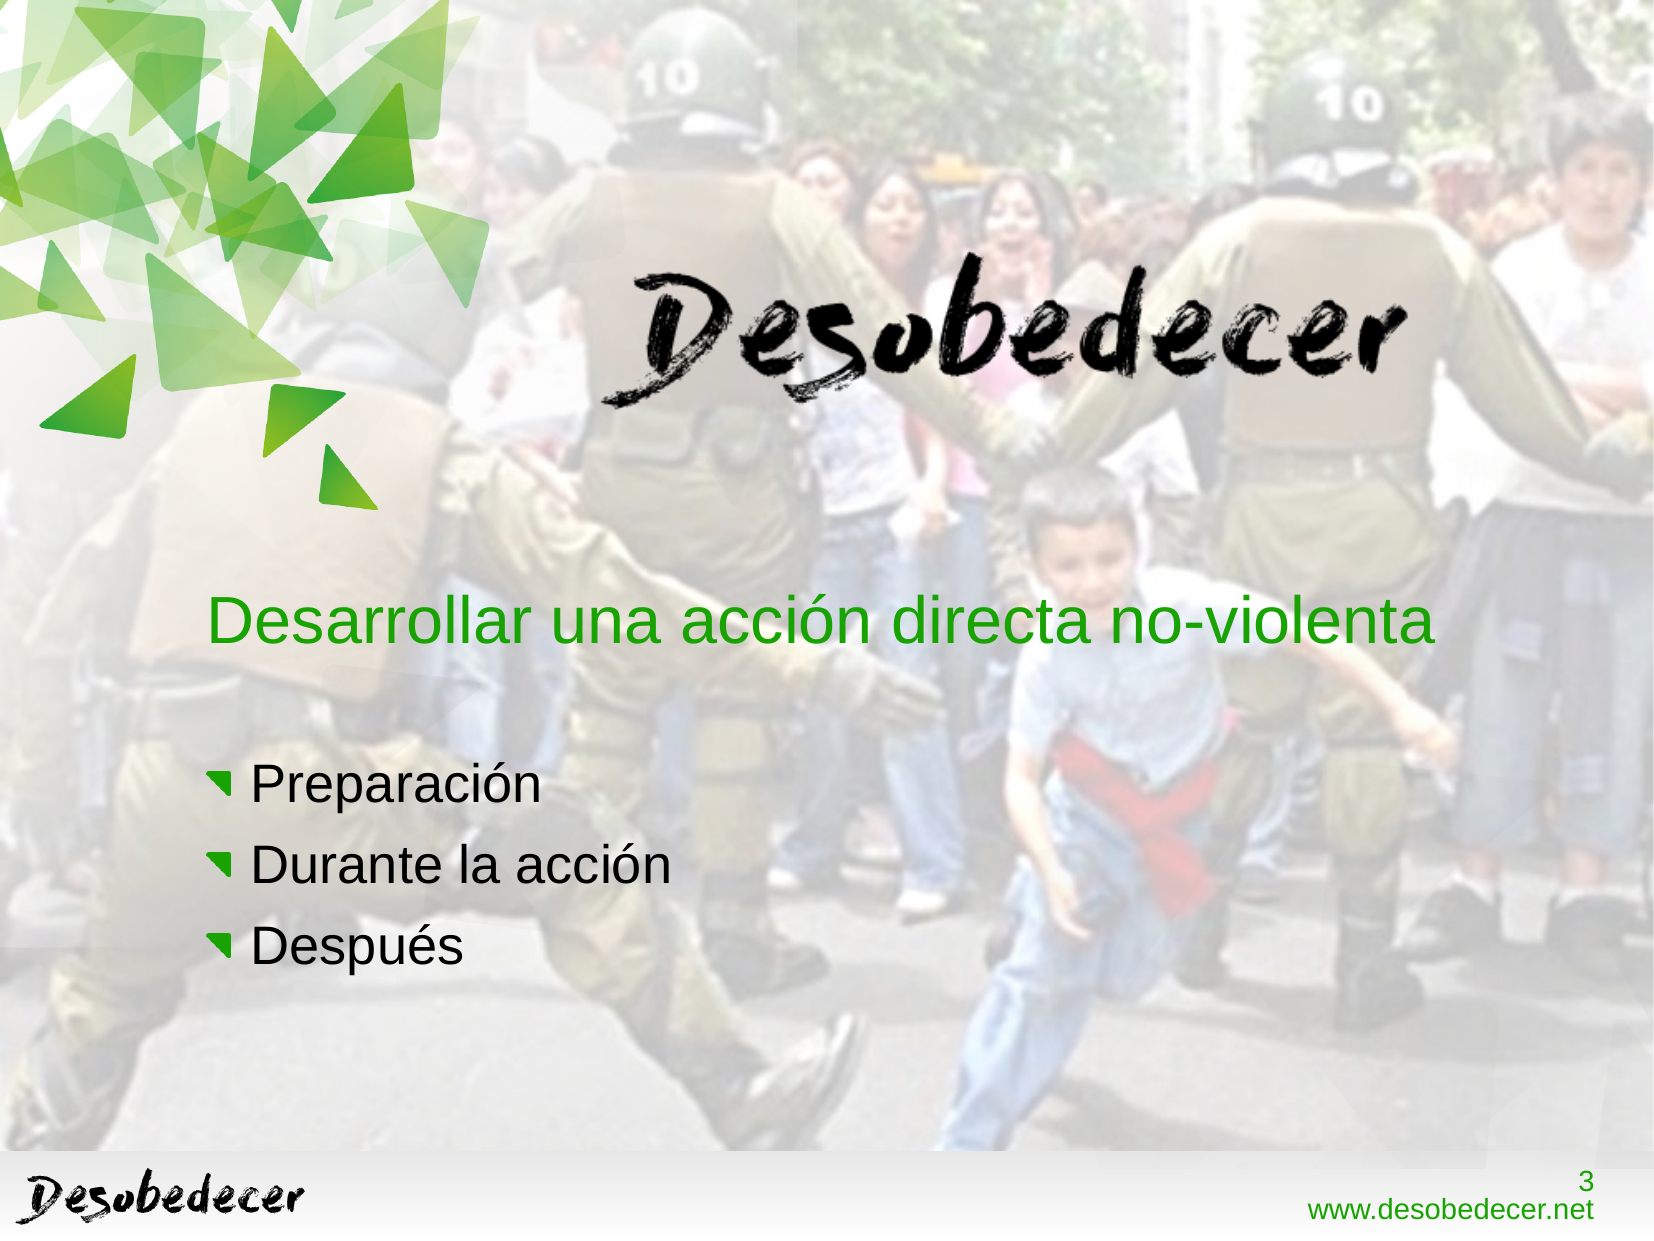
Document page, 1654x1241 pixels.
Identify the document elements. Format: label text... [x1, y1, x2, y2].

picture [11, 1162, 308, 1228]
list Preparación Durante la acción Después [206, 753, 1447, 1059]
title Desarrollar una acción directa no-violenta [206, 531, 1477, 709]
picture [0, 0, 1654, 1169]
